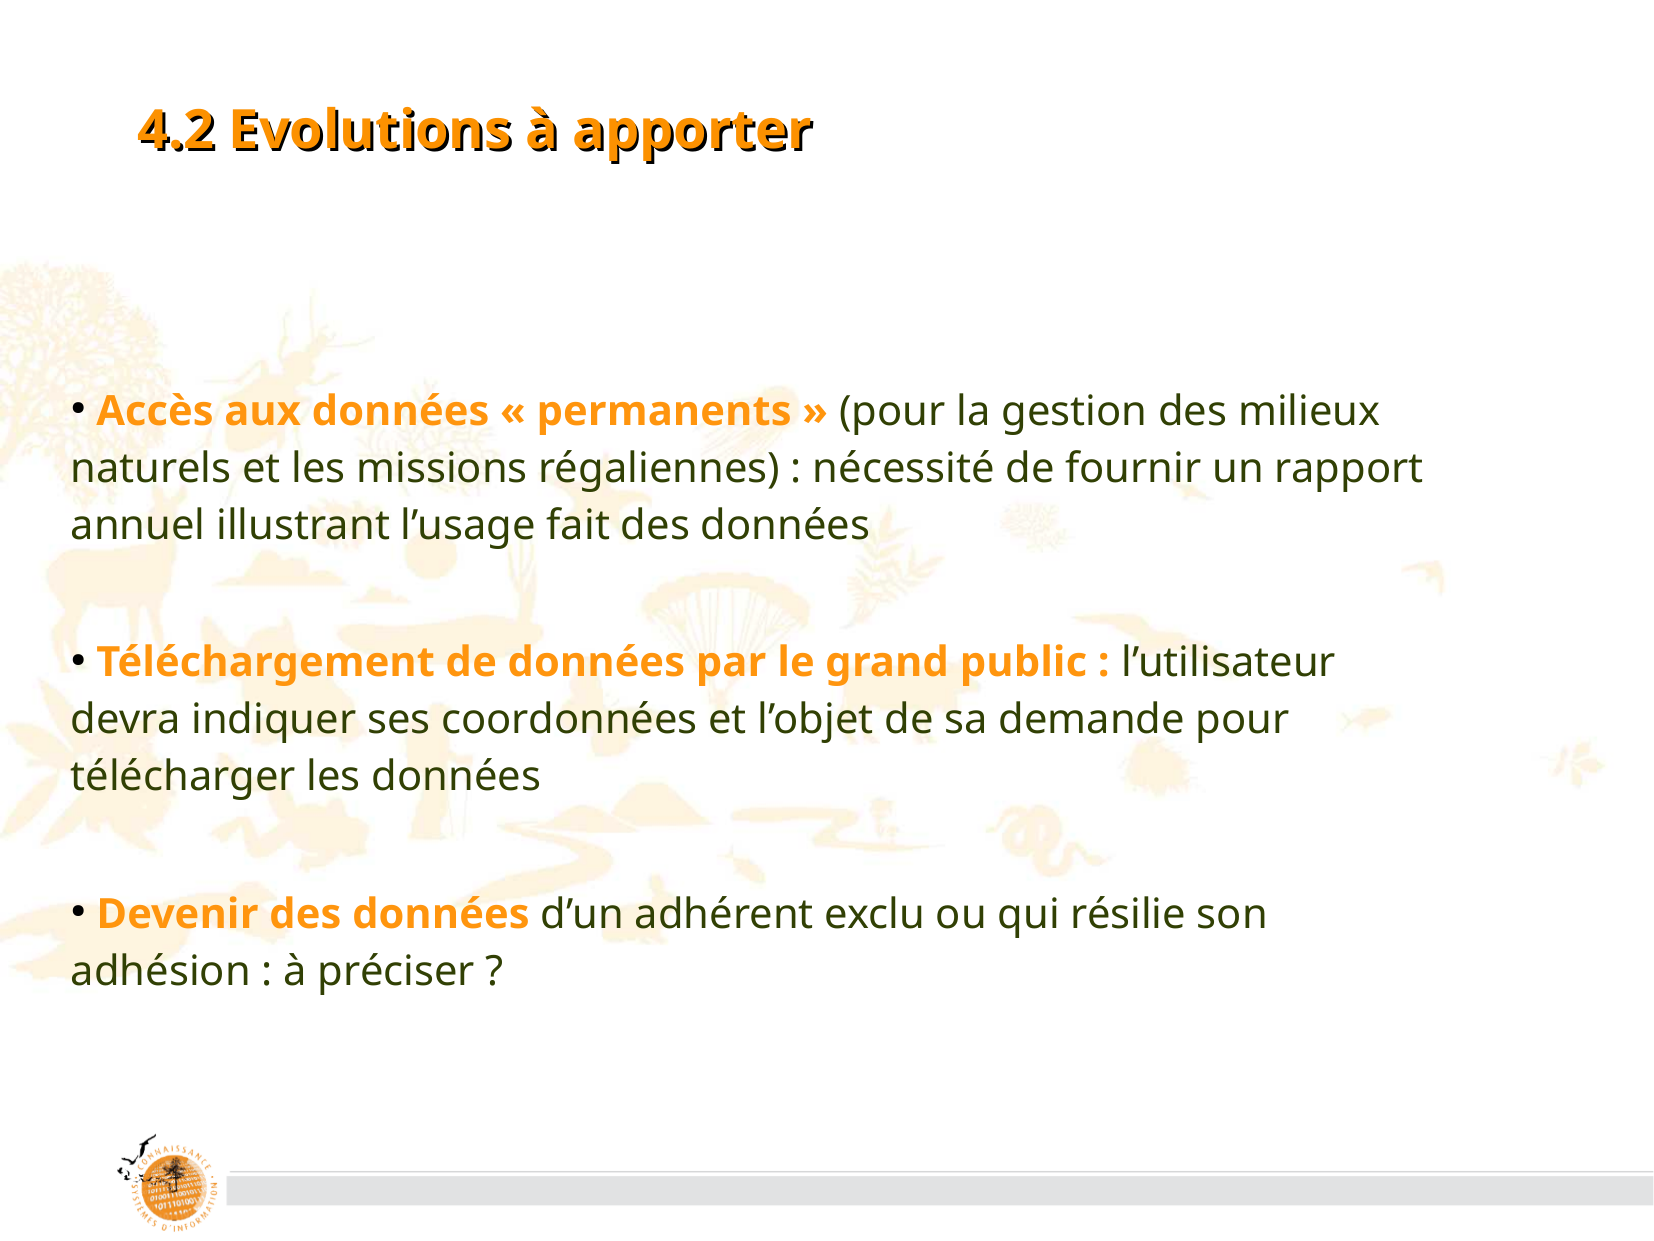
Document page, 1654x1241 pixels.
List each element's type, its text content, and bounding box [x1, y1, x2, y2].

title 4.2 Evolutions à apporter [118, 49, 1607, 207]
text_box Accès aux données « permanents » (pour la gestion des milieux naturels et les missions régaliennes) : nécessité de fournir un rapport annuel illustrant l’usage fait des données Téléchargement de données par le grand public : l’utilisateur devra indiquer ses coordonnées et l’objet de sa demande pour télécharger les données Devenir des données d’un adhérent exclu ou qui résilie son adhésion : à préciser ? [70, 259, 1453, 1119]
picture [0, 0, 1654, 1241]
